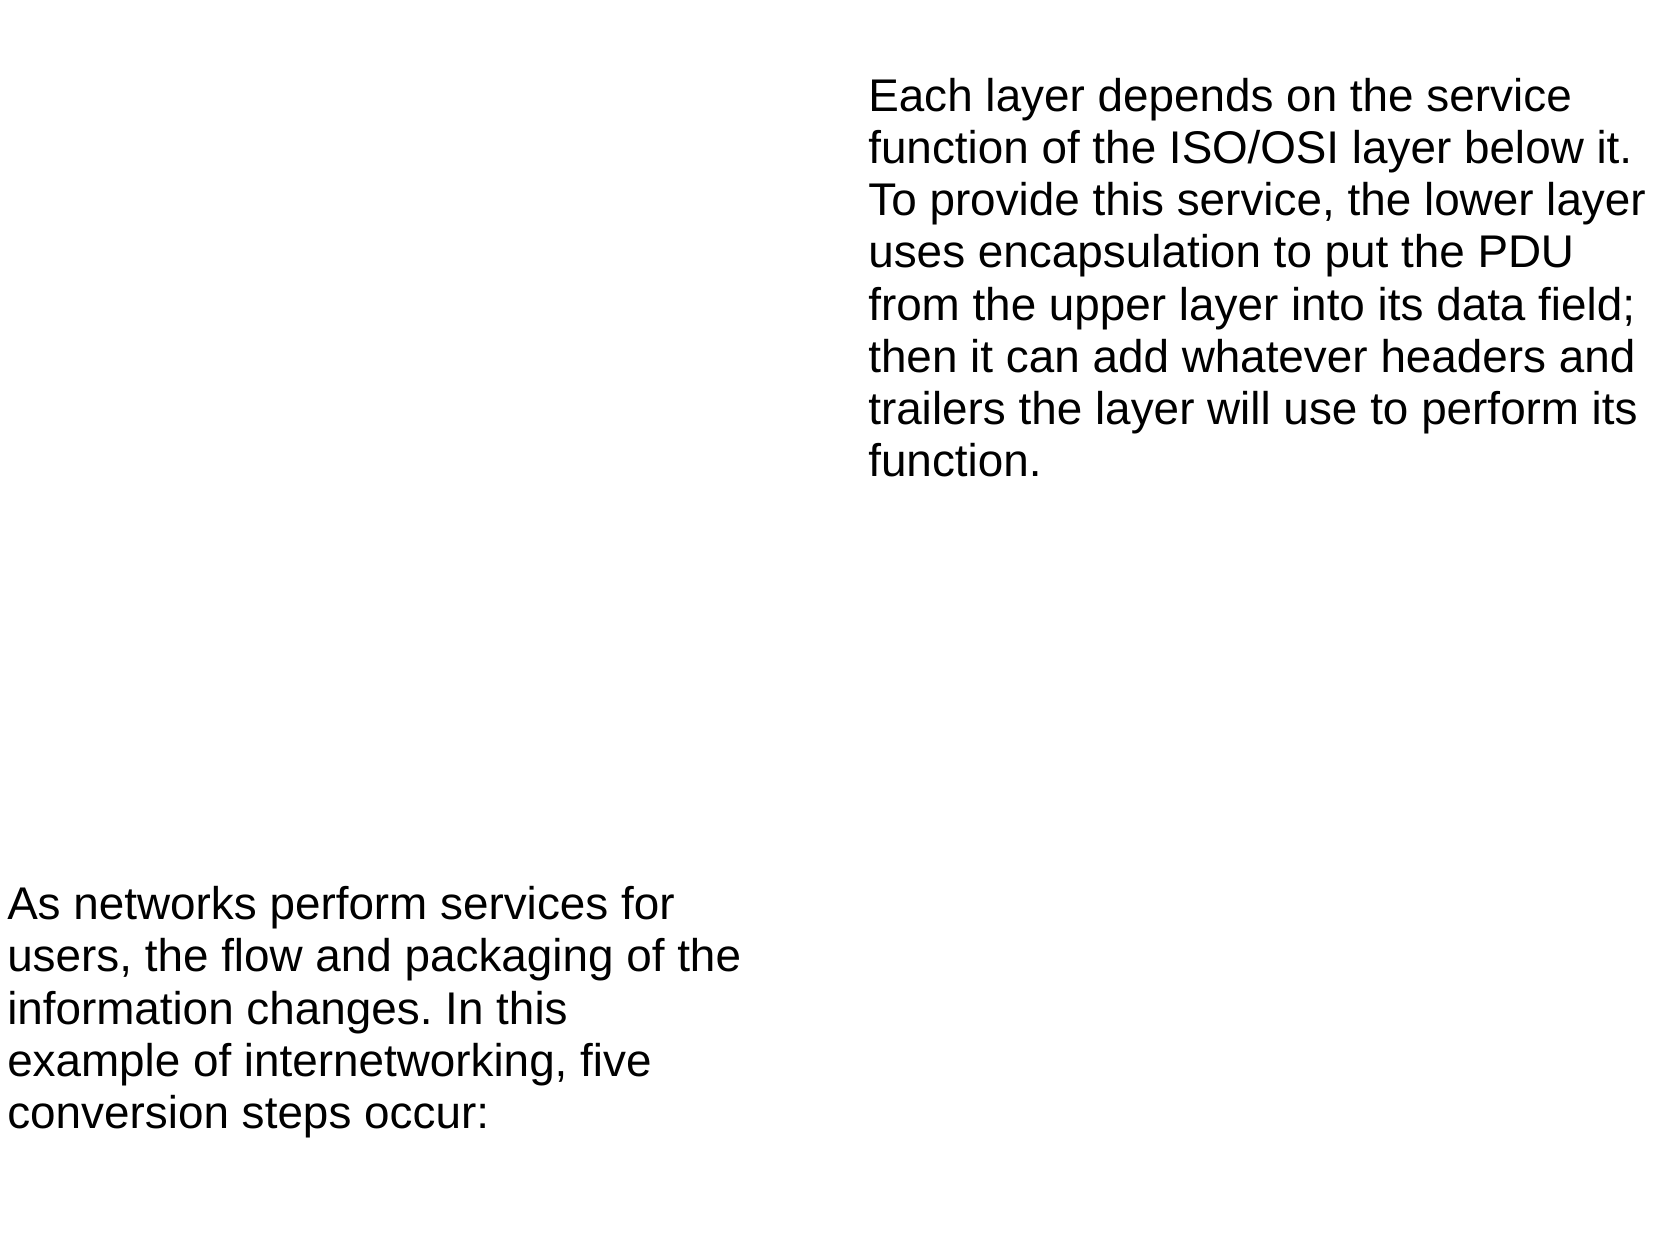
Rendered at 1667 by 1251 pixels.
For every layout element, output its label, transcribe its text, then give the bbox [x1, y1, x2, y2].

text_box As networks perform services for users, the flow and packaging of the information changes. In this example of internetworking, five conversion steps occur: [7, 877, 743, 1139]
text_box Each layer depends on the service function of the ISO/OSI layer below it. To provide this service, the lower layer uses encapsulation to put the PDU from the upper layer into its data field; then it can add whatever headers and trailers the layer will use to perform its function. [868, 69, 1660, 488]
